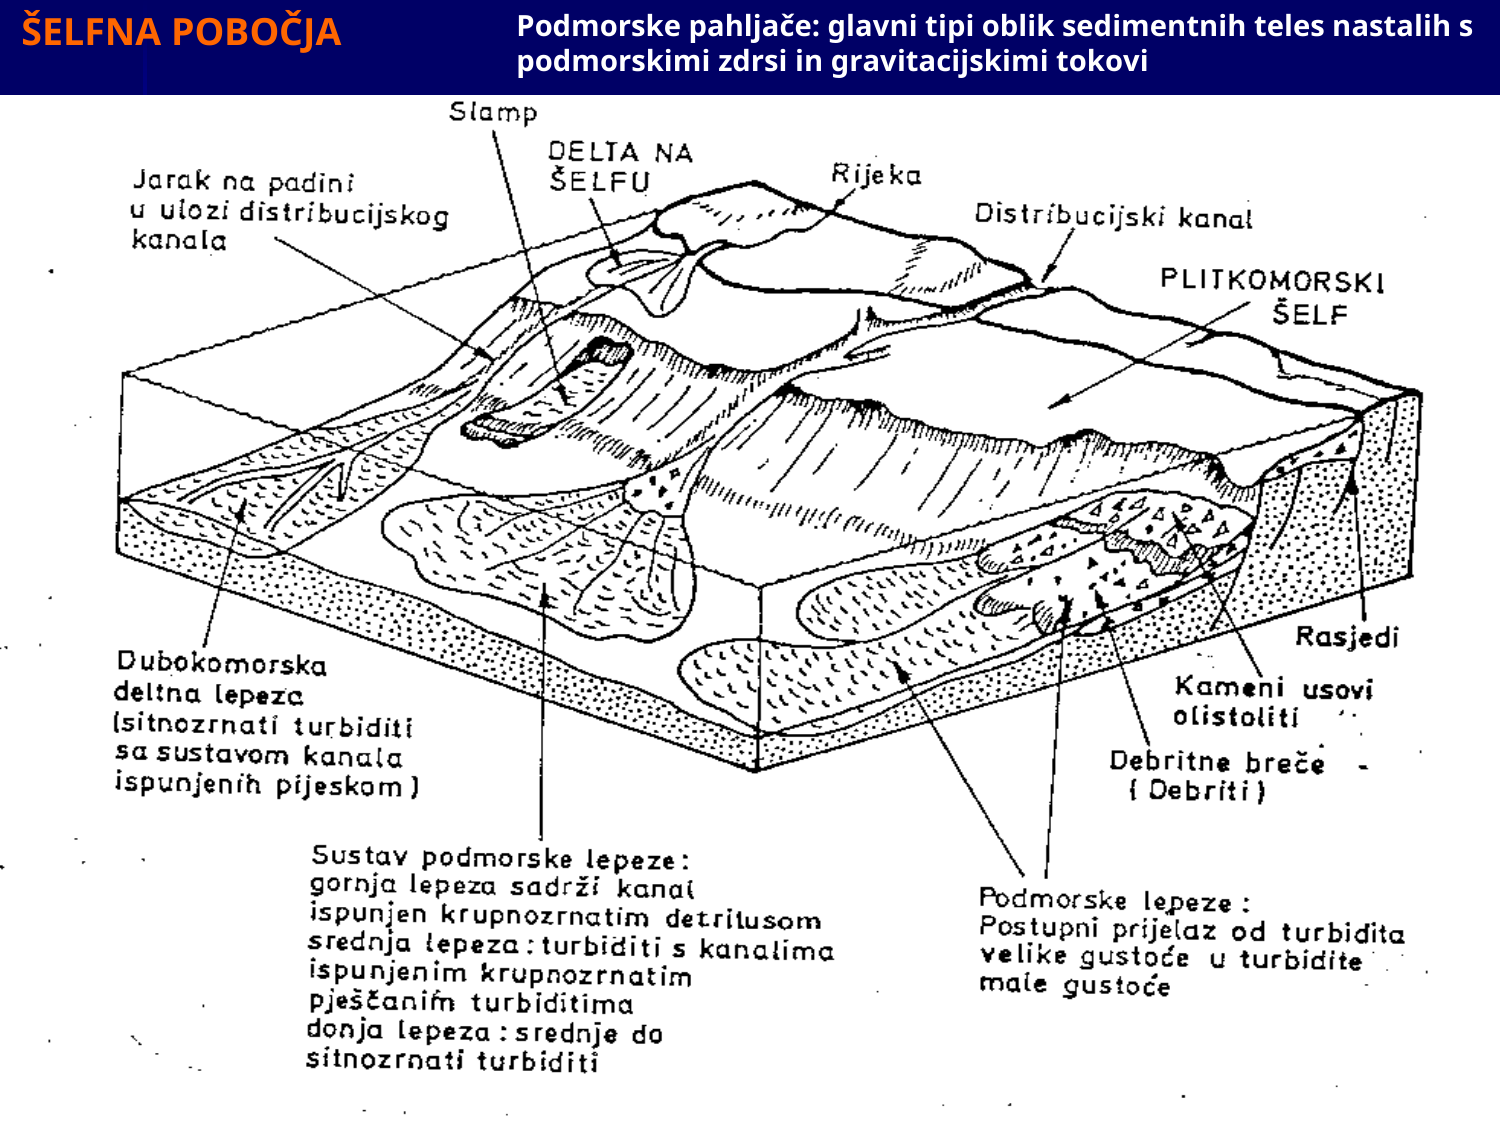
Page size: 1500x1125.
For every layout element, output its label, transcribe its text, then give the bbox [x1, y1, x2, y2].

text_box ŠELFNA POBOČJA [6, 0, 357, 61]
text_box Podmorske pahljače: glavni tipi oblik sedimentnih teles nastalih s podmorskimi zdrsi in gravitacijskimi tokovi [501, 0, 1497, 86]
picture [0, 95, 1500, 1125]
